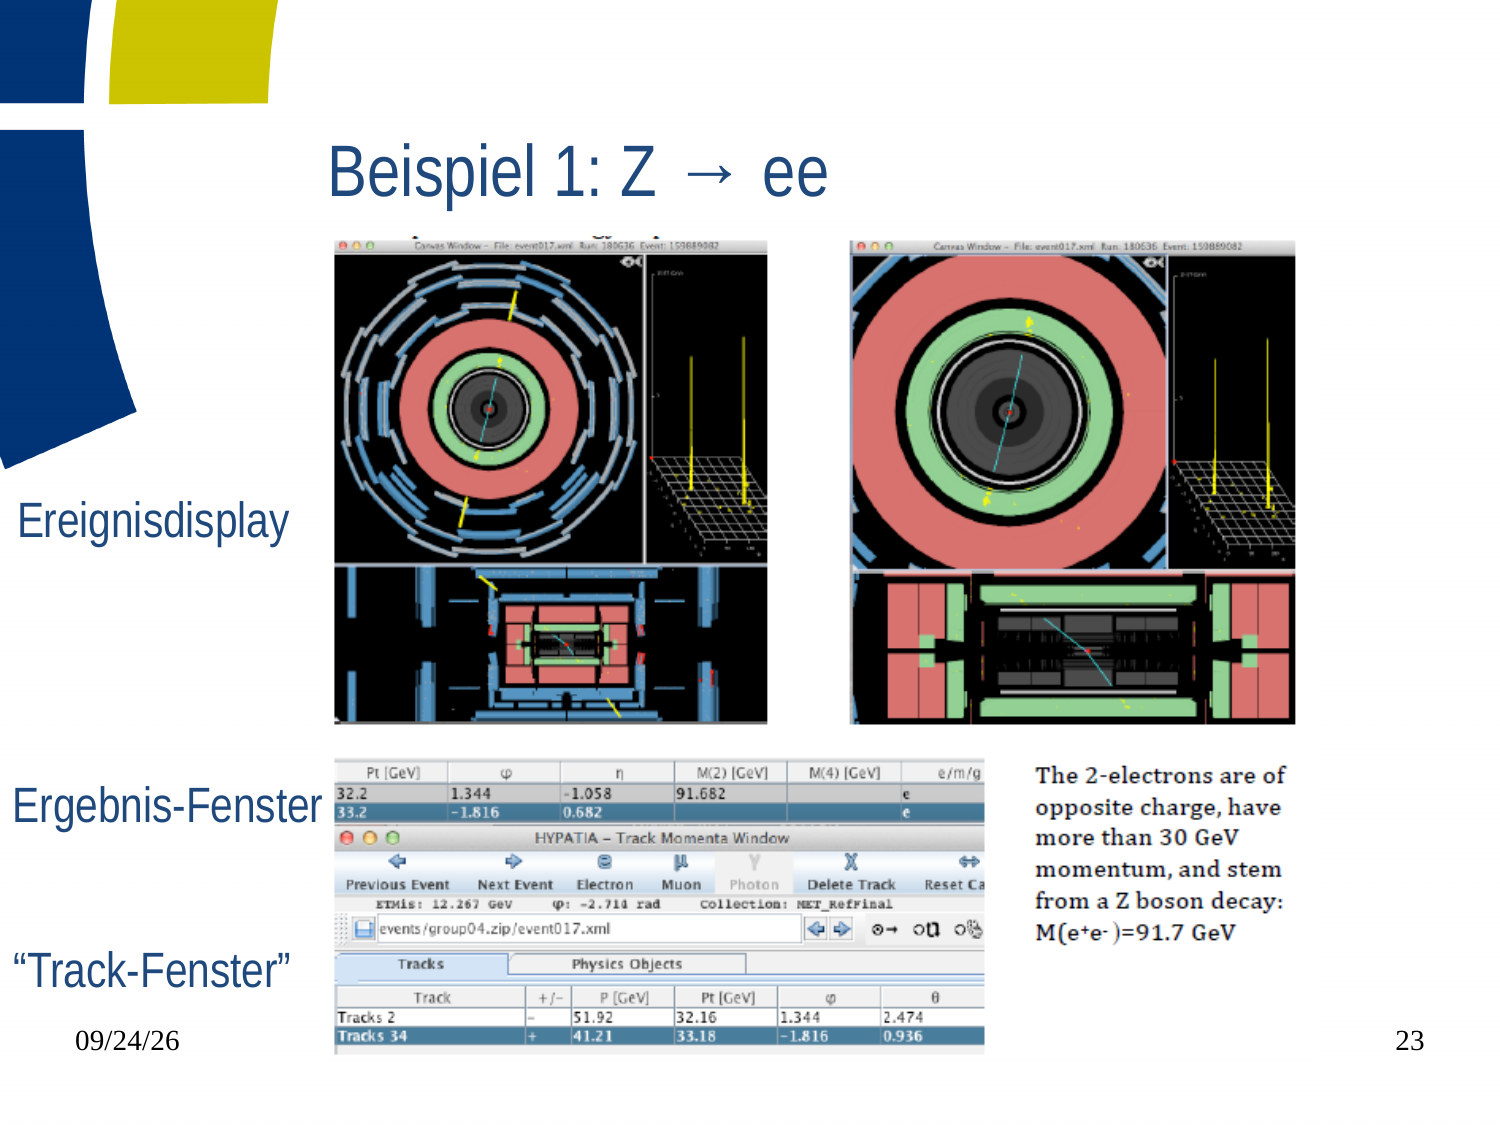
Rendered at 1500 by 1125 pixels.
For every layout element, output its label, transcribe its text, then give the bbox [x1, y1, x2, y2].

text_box Ereignisdisplay [0, 479, 393, 555]
picture [0, 0, 1500, 1125]
text_box “Track-Fenster” [0, 930, 311, 1005]
text_box Ergebnis-Fenster [0, 765, 344, 841]
title Beispiel 1: Z → ee [312, 101, 1400, 233]
